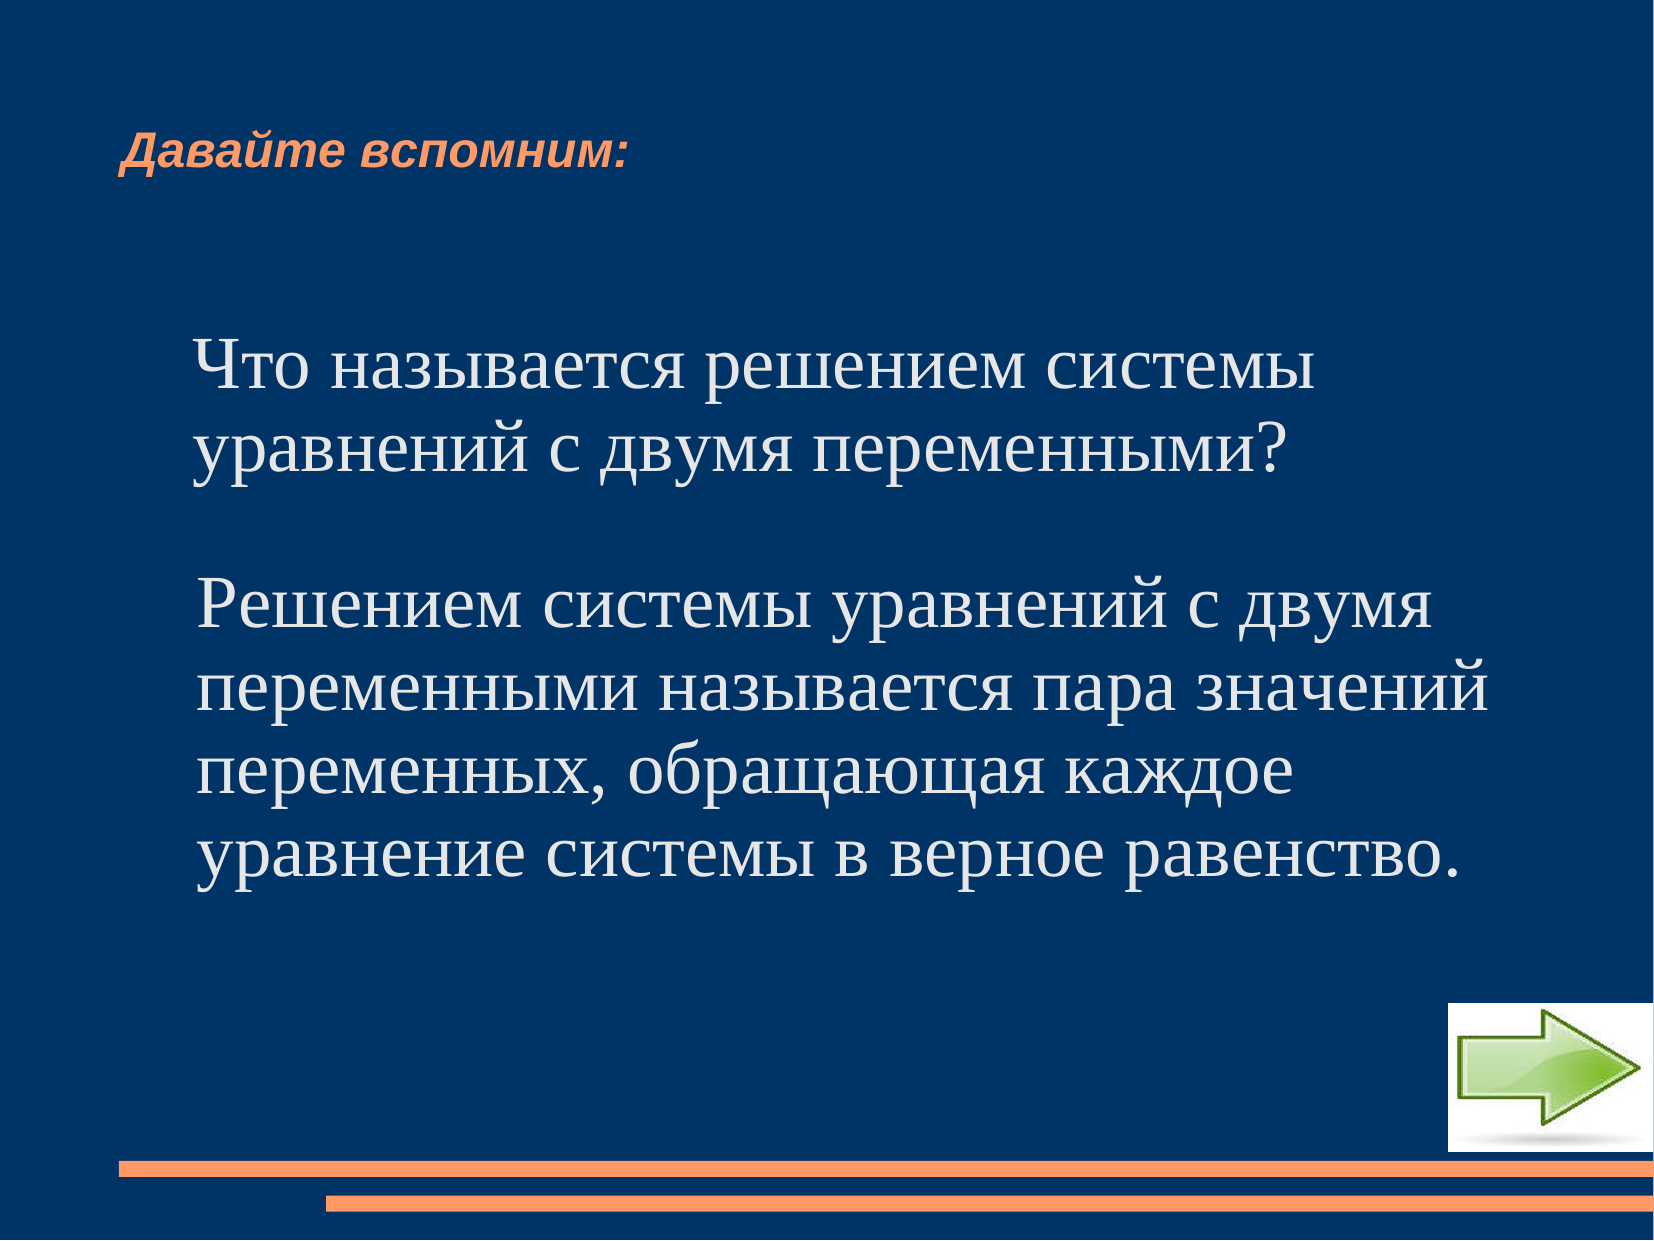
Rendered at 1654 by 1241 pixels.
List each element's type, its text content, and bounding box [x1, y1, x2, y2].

list Решением системы уравнений с двумя переменными называется пара значений переменных, обращающая каждое уравнение системы в верное равенство. [125, 561, 1565, 948]
picture [1448, 1003, 1654, 1152]
list Что называется решением системы уравнений с двумя переменными? [121, 322, 1561, 709]
title Давайте вспомним: [121, 46, 1534, 254]
